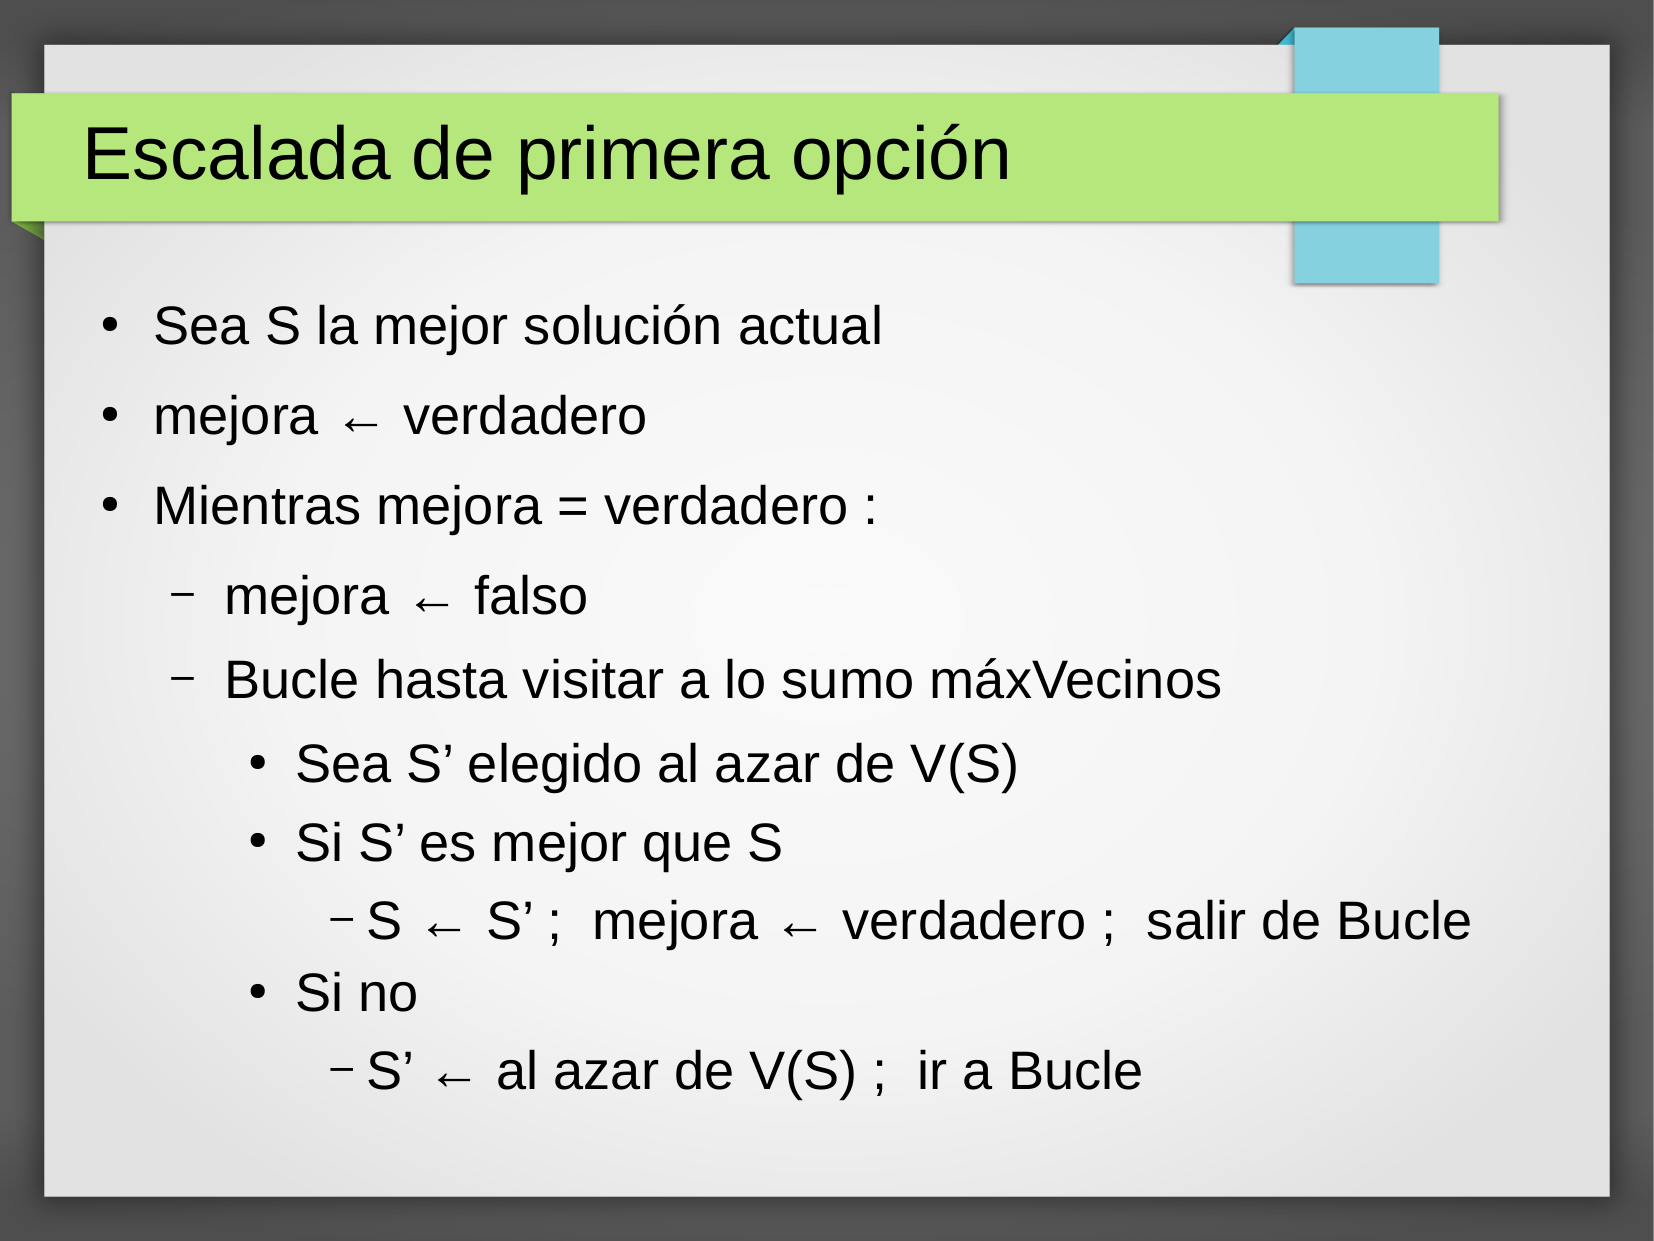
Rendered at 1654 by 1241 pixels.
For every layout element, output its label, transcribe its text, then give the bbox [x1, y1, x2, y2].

title Escalada de primera opción [82, 94, 1264, 213]
list Sea S la mejor solución actual mejora ← verdadero Mientras mejora = verdadero : mejora ← falso Bucle hasta visitar a lo sumo máxVecinos Sea S’ elegido al azar de V(S) Si S’ es mejor que S S ← S’ ; mejora ← verdadero ; salir de Bucle Si no S’ ← al azar de V(S) ; ir a Bucle [82, 295, 1571, 1182]
picture [0, 0, 1654, 1241]
